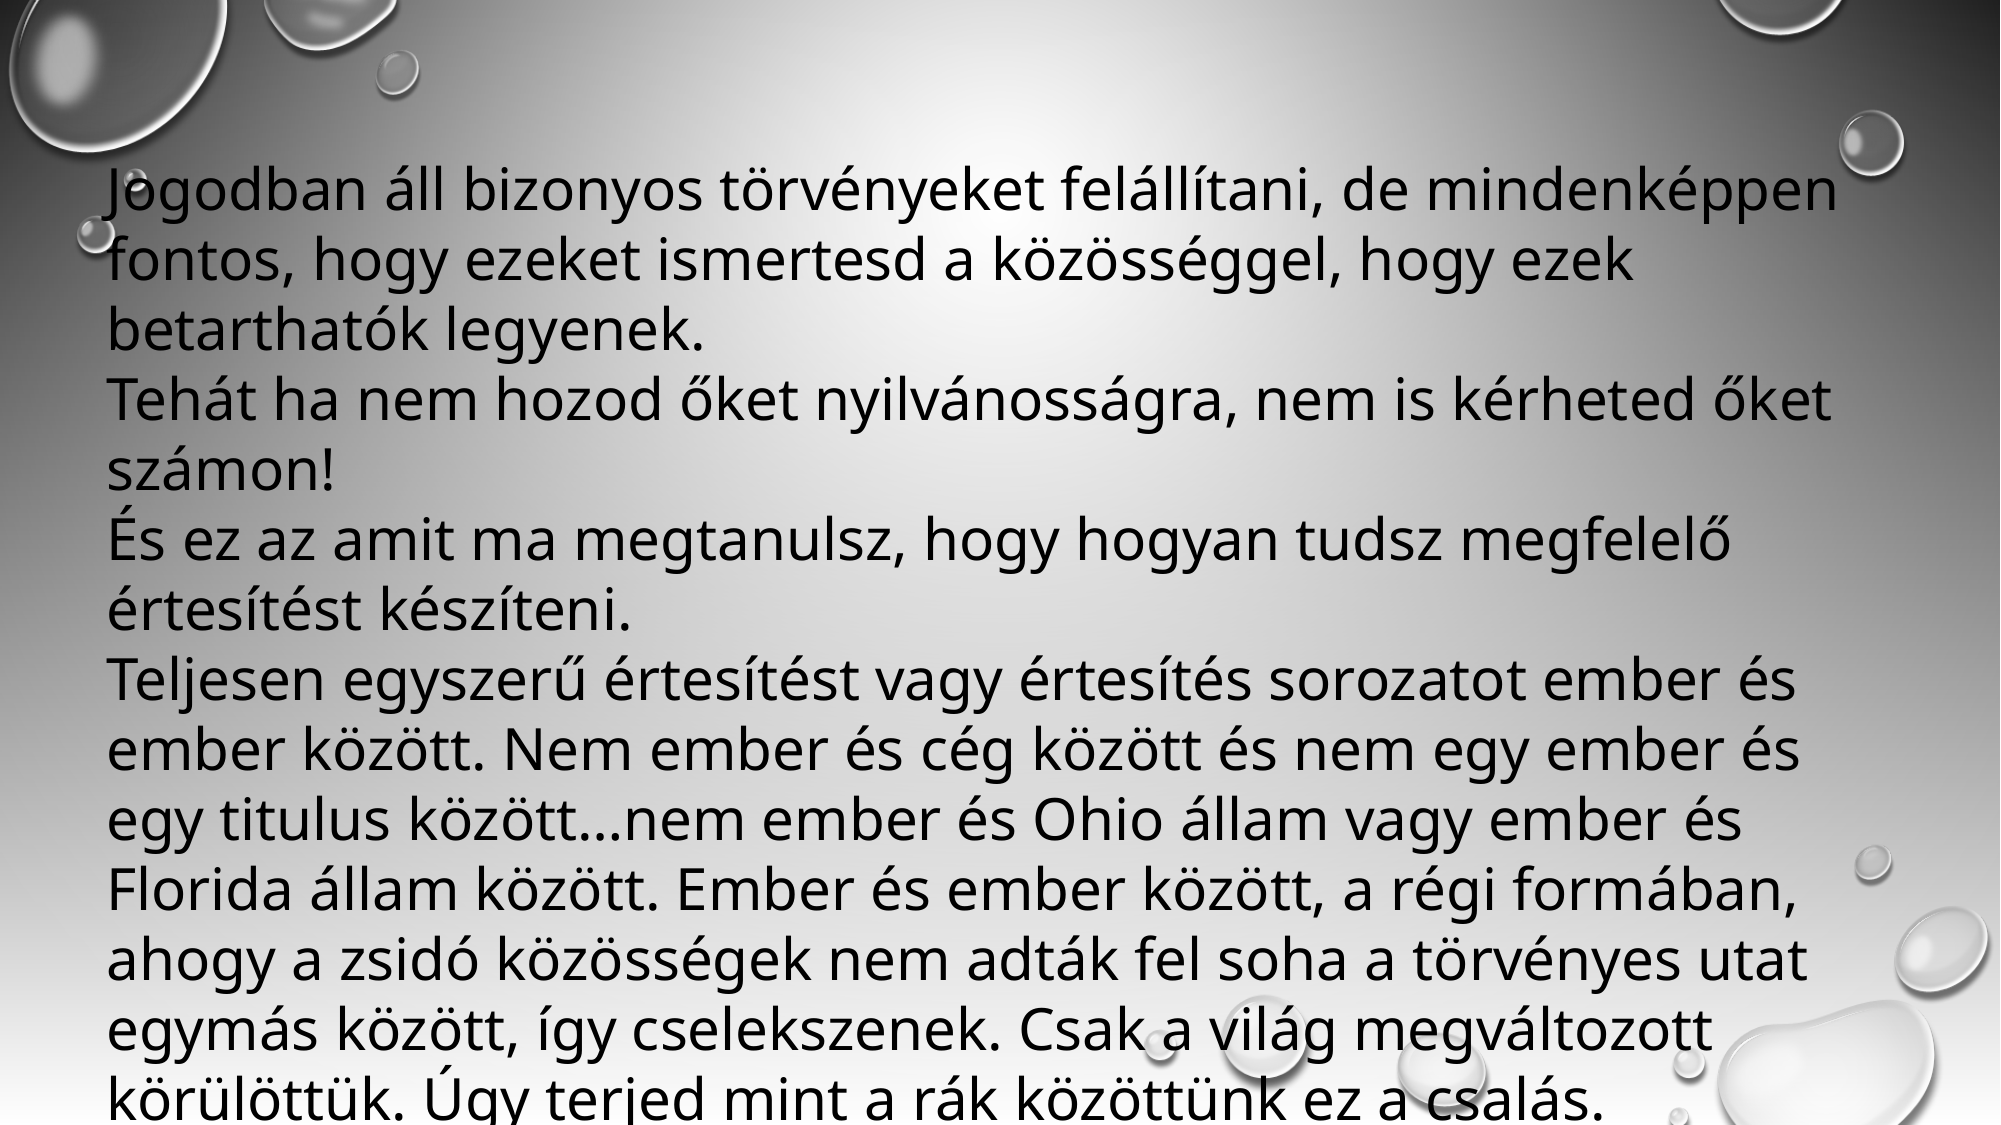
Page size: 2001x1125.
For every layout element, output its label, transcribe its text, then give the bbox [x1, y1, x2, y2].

text_box Jogodban áll bizonyos törvényeket felállítani, de mindenképpen fontos, hogy ezeket ismertesd a közösséggel, hogy ezek betarthatók legyenek. Tehát ha nem hozod őket nyilvánosságra, nem is kérheted őket számon! És ez az amit ma megtanulsz, hogy hogyan tudsz megfelelő értesítést készíteni. Teljesen egyszerű értesítést vagy értesítés sorozatot ember és ember között. Nem ember és cég között és nem egy ember és egy titulus között…nem ember és Ohio állam vagy ember és Florida állam között. Ember és ember között, a régi formában, ahogy a zsidó közösségek nem adták fel soha a törvényes utat egymás között, így cselekszenek. Csak a világ megváltozott körülöttük. Úgy terjed mint a rák közöttünk ez a csalás. [91, 144, 1867, 1125]
picture [0, 0, 2000, 1125]
